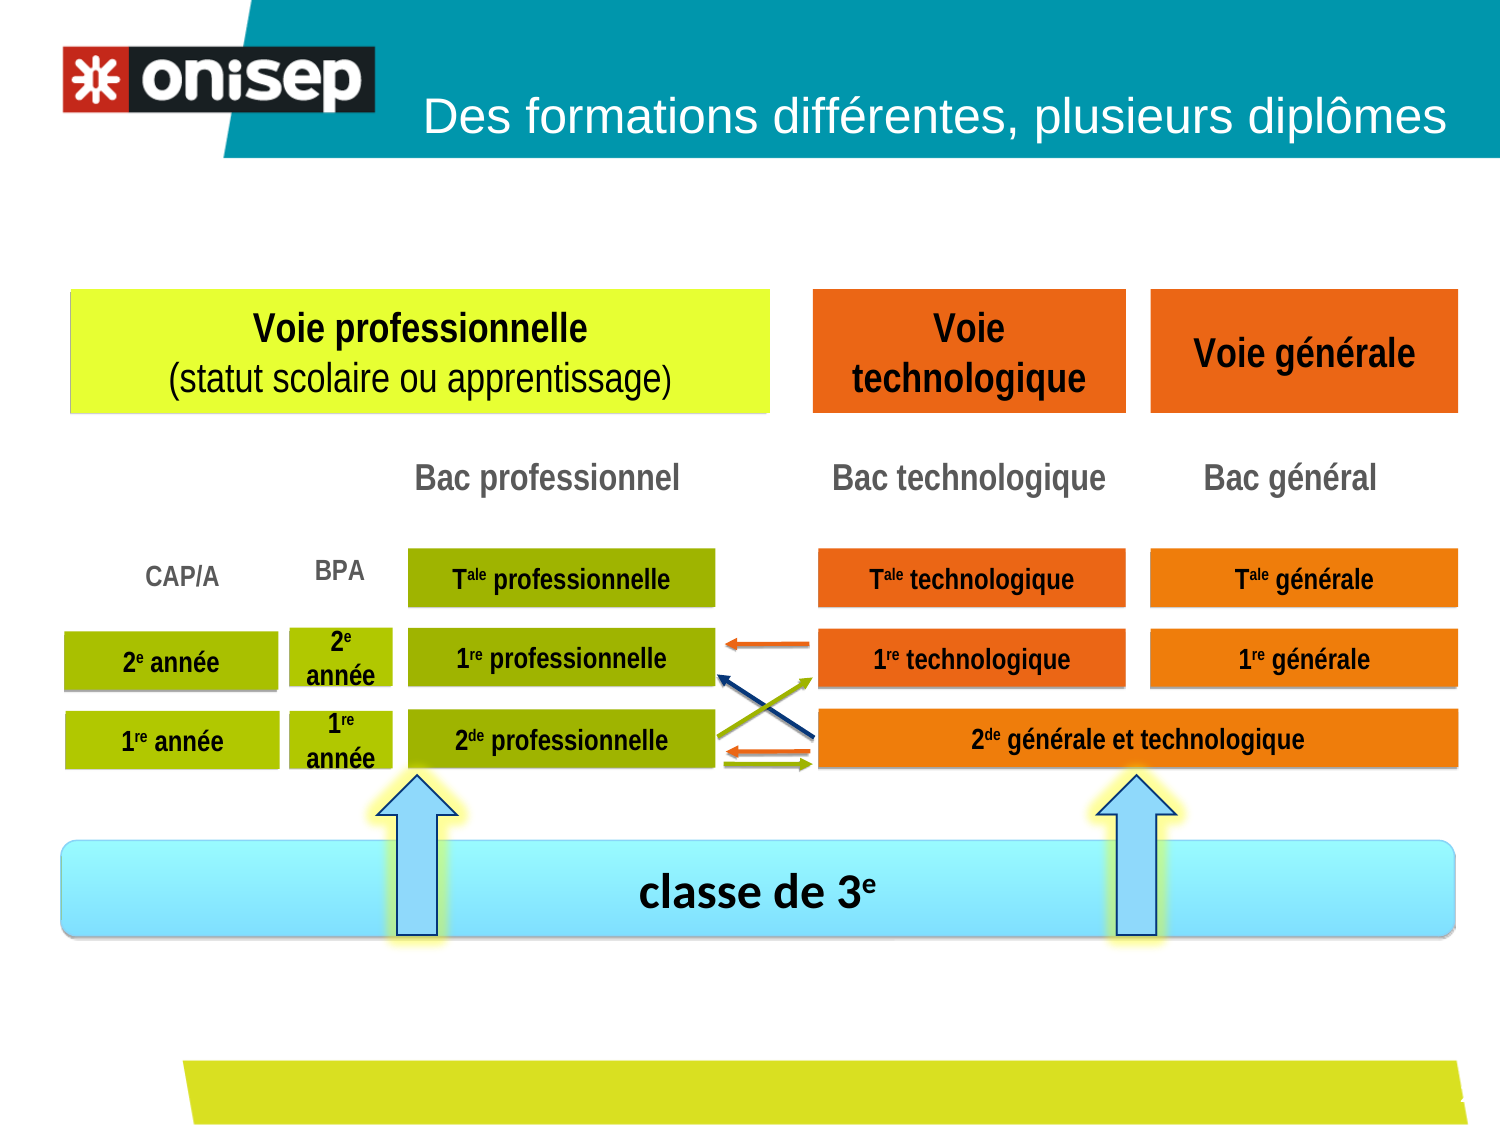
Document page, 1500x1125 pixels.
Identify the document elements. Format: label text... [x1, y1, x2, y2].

text_box Voie générale [1150, 289, 1459, 413]
text_box 2de professionnelle [408, 709, 716, 768]
text_box Des formations différentes, plusieurs diplômes [408, 15, 1490, 152]
text_box 1re générale [1150, 628, 1459, 687]
text_box classe de 3e [60, 840, 350, 936]
text_box CAP/A [115, 549, 251, 600]
text_box 2e année [64, 631, 279, 690]
text_box 2de générale et technologique [818, 708, 1459, 767]
text_box 1re année [65, 710, 280, 769]
text_box BPA [288, 543, 392, 595]
text_box Tale technologique [818, 548, 1126, 607]
picture [0, 0, 1500, 1125]
text_box classe de 3e [483, 840, 1070, 936]
text_box 1re technologique [818, 628, 1126, 687]
text_box 1re professionnelle [408, 627, 716, 687]
text_box Bac général [1136, 444, 1445, 506]
text_box classe de 3e [1202, 840, 1455, 936]
text_box Tale professionnelle [408, 548, 716, 607]
text_box Bac professionnel [393, 445, 702, 507]
text_box <numéro> [1070, 1065, 1490, 1116]
text_box Bac technologique [812, 445, 1126, 507]
text_box Voie professionnelle (statut scolaire ou apprentissage) [70, 289, 770, 413]
text_box 2e année [289, 627, 393, 686]
text_box Voie technologique [812, 289, 1126, 413]
text_box 1re année [289, 710, 393, 769]
text_box Tale générale [1150, 548, 1459, 607]
